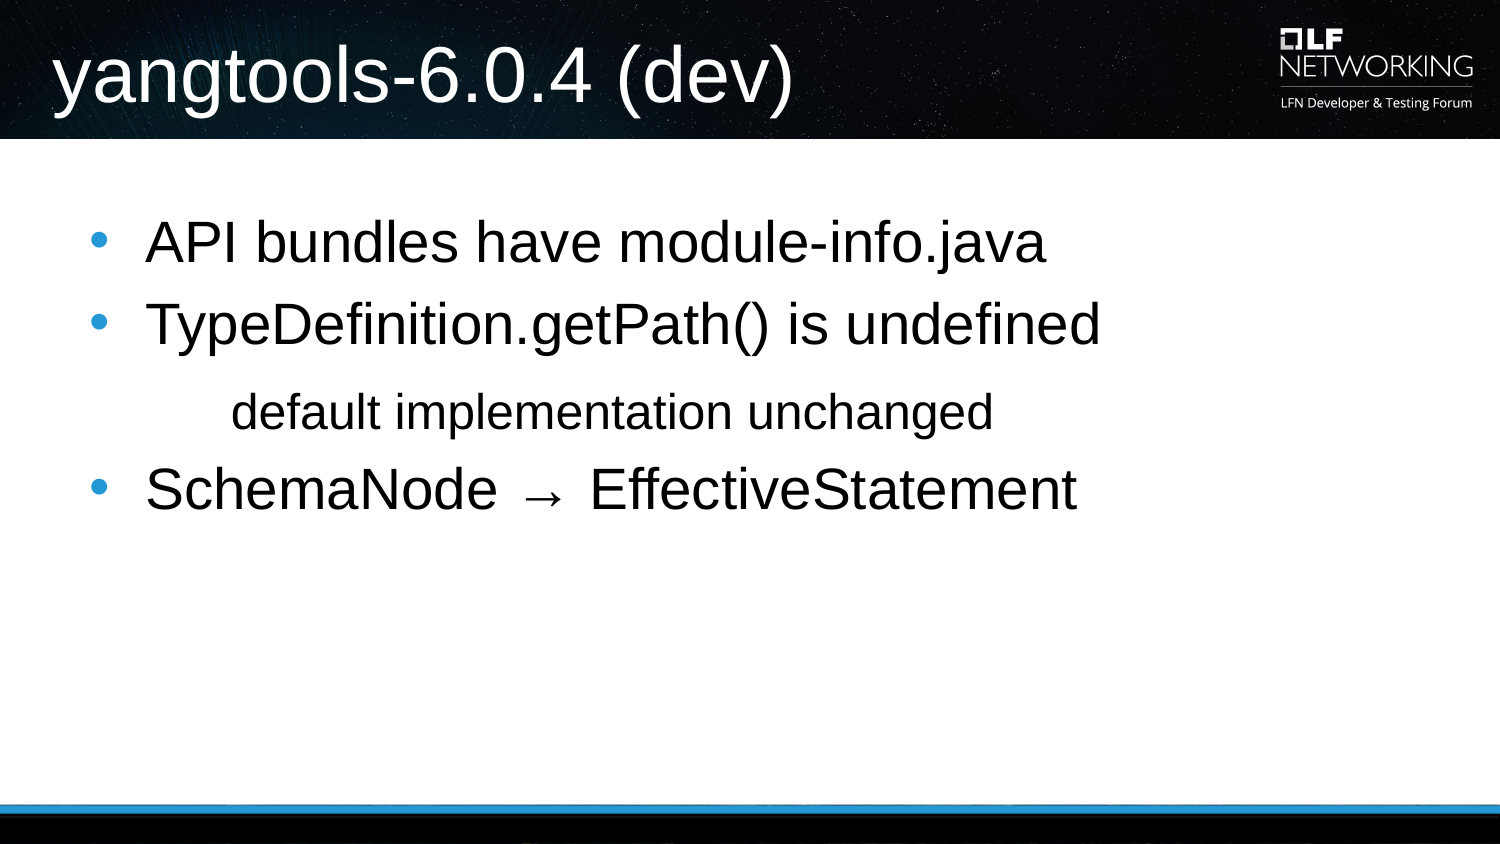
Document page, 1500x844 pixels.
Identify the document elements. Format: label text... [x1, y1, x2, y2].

list API bundles have module-info.java TypeDefinition.getPath() is undefined default implementation unchanged SchemaNode → EffectiveStatement [74, 196, 1269, 754]
picture [0, 0, 1500, 139]
title yangtools-6.0.4 (dev) [37, 5, 1414, 137]
